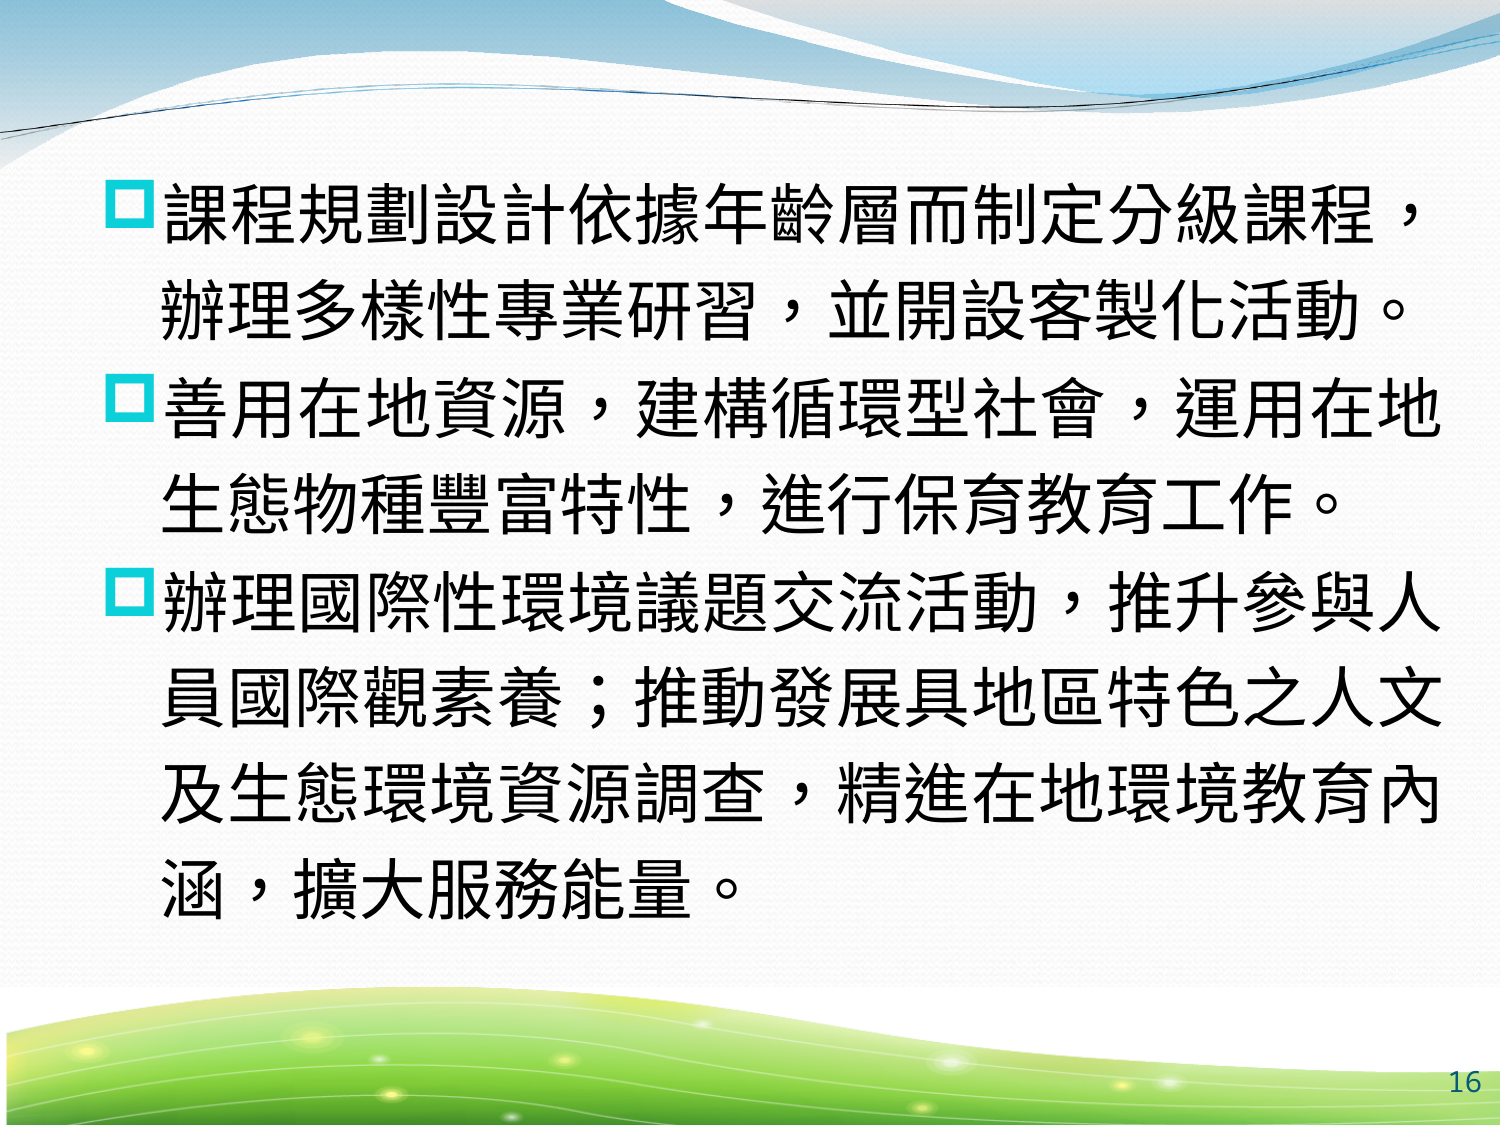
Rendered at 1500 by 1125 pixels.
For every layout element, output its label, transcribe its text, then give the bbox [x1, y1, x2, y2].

picture [0, 0, 1500, 1125]
list 課程規劃設計依據年齡層而制定分級課程，辦理多樣性專業研習，並開設客製化活動。 善用在地資源，建構循環型社會，運用在地生態物種豐富特性，進行保育教育工作。 辦理國際性環境議題交流活動，推升參與人員國際觀素養；推動發展具地區特色之人文及生態環境資源調查，精進在地環境教育內涵，擴大服務能量。 [41, 149, 1459, 977]
text_box <編號> [1357, 1042, 1483, 1103]
